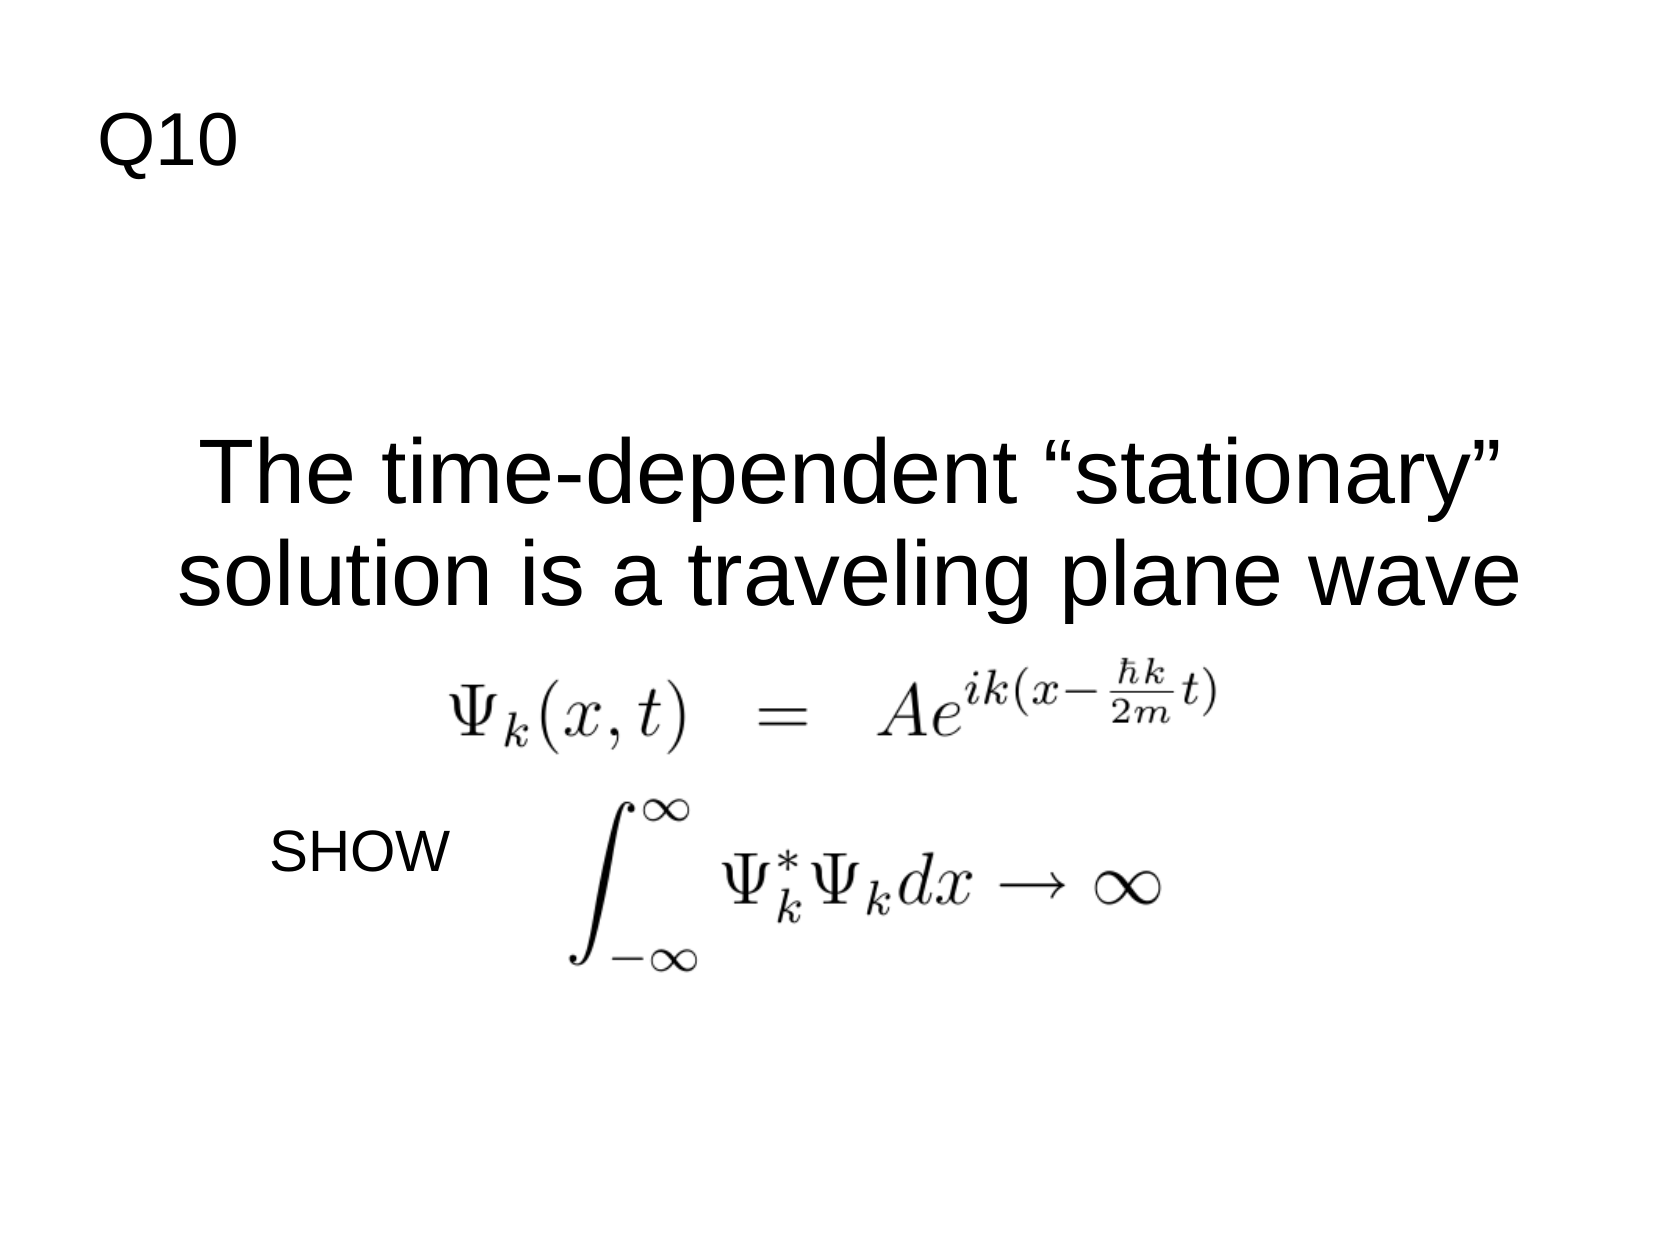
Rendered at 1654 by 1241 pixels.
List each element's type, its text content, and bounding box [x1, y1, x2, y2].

picture [539, 777, 1168, 979]
text_box Q10 [82, 90, 346, 189]
picture [434, 644, 1224, 764]
text_box SHOW [254, 811, 930, 892]
title The time-dependent “stationary” solution is a traveling plane wave [112, 420, 1591, 626]
